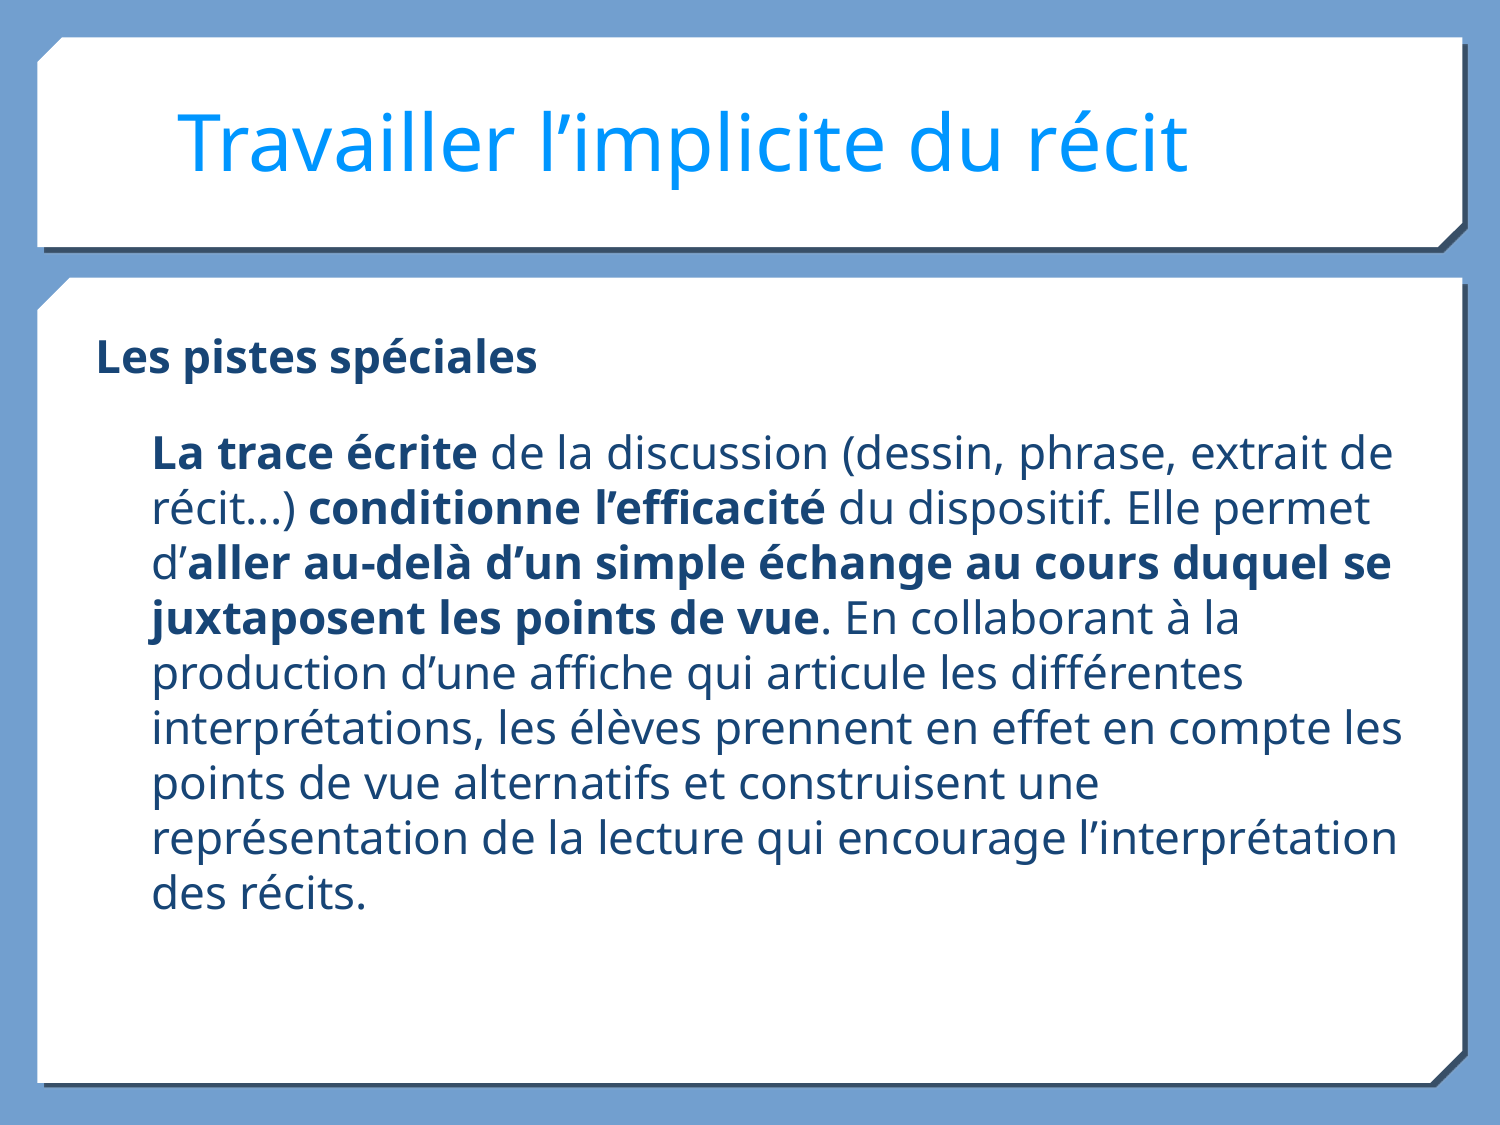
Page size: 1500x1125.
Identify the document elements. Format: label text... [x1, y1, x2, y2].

text_box Travailler l’implicite du récit [177, 94, 1306, 188]
list Les pistes spéciales La trace écrite de la discussion (dessin, phrase, extrait de récit...) conditionne l’efficacité du dispositif. Elle permet d’aller au-delà d’un simple échange au cours duquel se juxtaposent les points de vue. En collaborant à la production d’une affiche qui articule les différentes interprétations, les élèves prennent en effet en compte les points de vue alternatifs et construisent une représentation de la lecture qui encourage l’interprétation des récits. [80, 319, 1435, 1042]
title [127, 48, 1372, 236]
